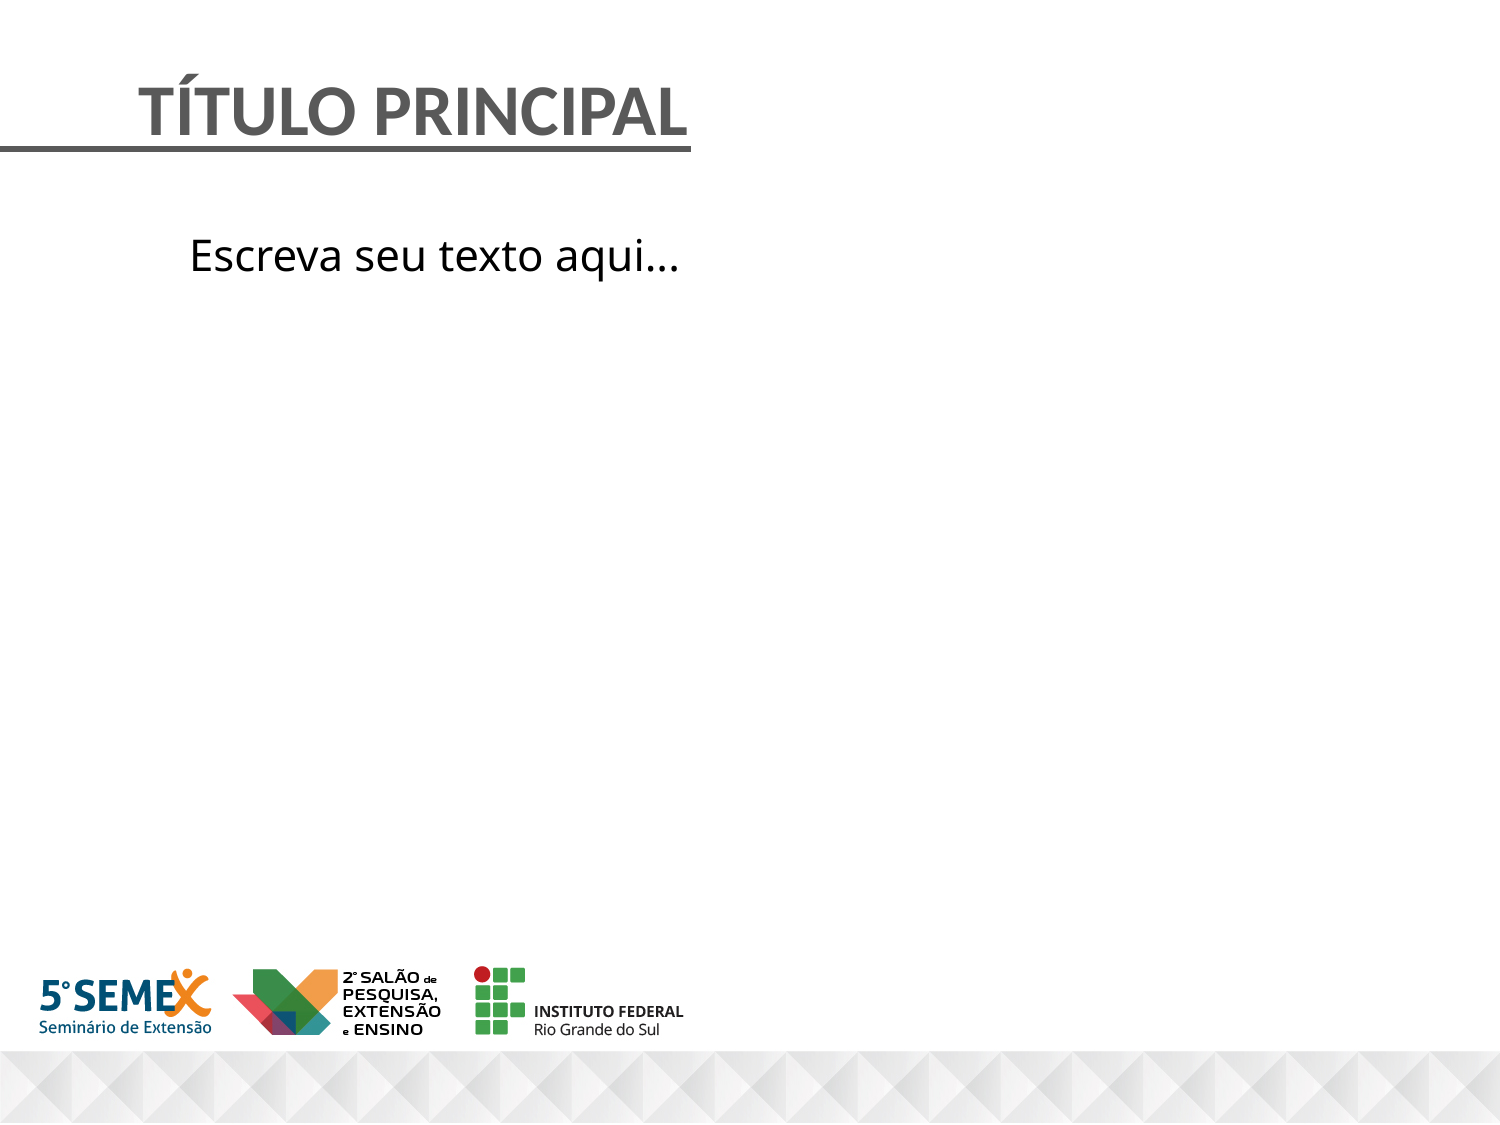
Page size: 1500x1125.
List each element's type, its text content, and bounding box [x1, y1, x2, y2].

text_box Escreva seu texto aqui... [100, 220, 1424, 819]
text_box TÍTULO PRINCIPAL [123, 54, 1010, 159]
picture [0, 1, 1500, 1124]
